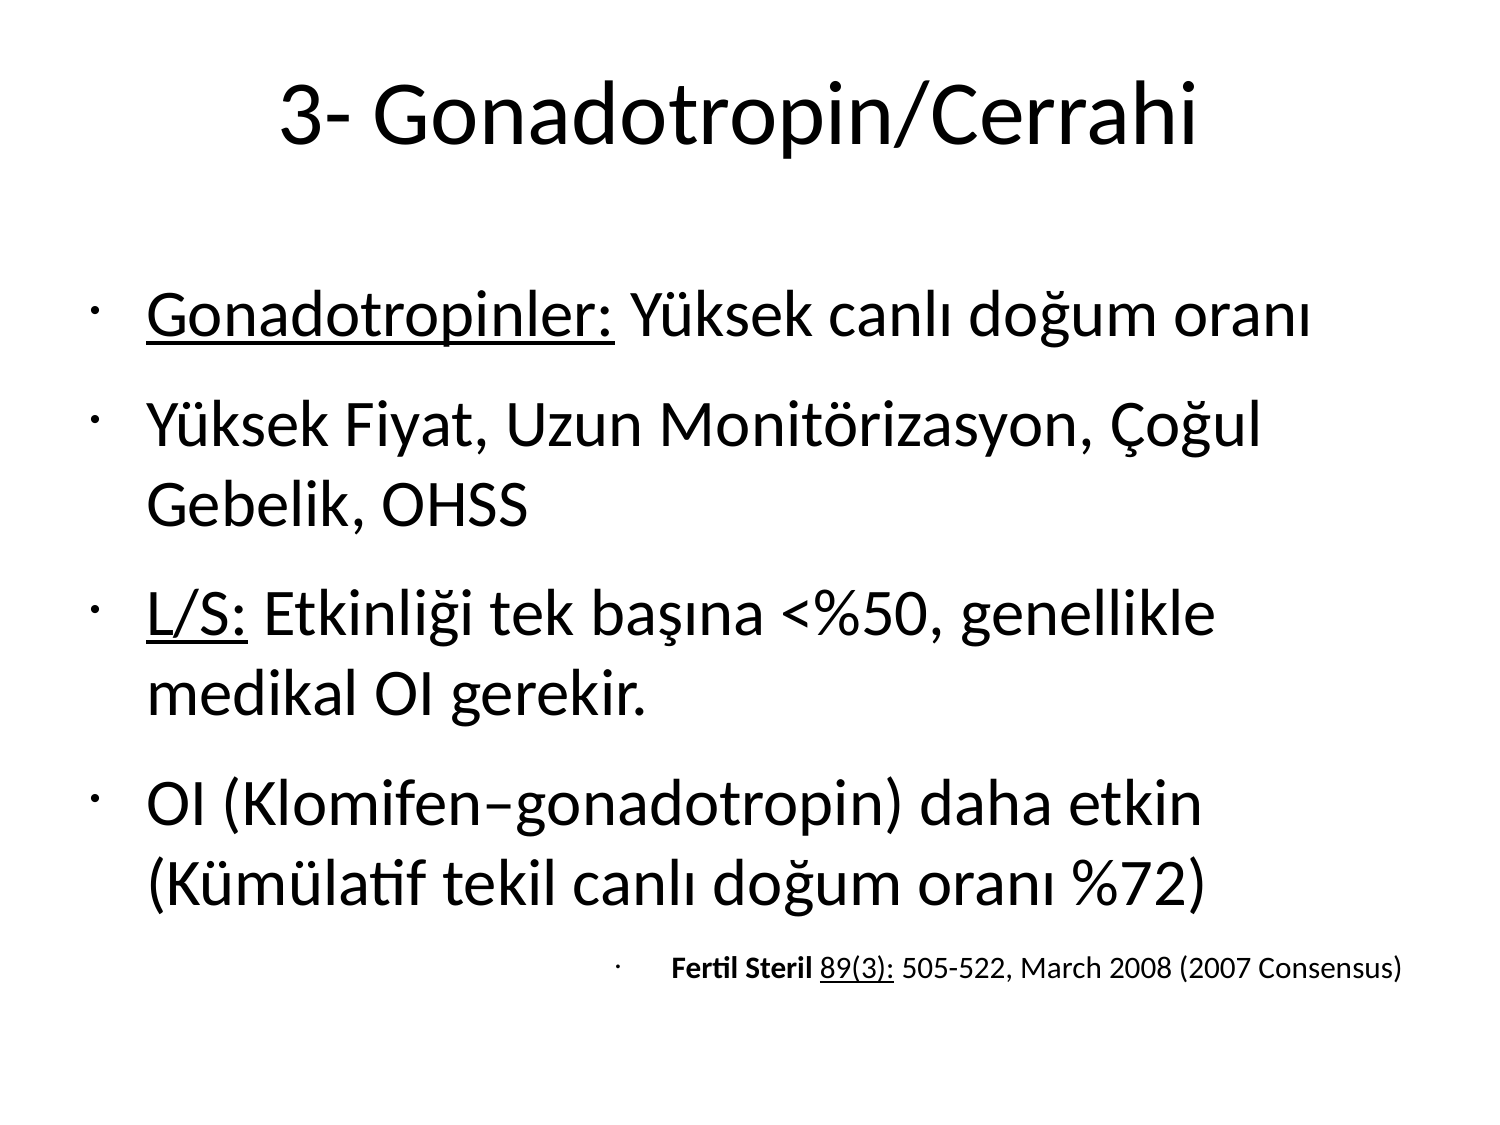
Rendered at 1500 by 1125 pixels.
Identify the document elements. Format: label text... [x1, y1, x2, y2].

list Gonadotropinler: Yüksek canlı doğum oranı Yüksek Fiyat, Uzun Monitörizasyon, Çoğul Gebelik, OHSS L/S: Etkinliği tek başına <%50, genellikle medikal OI gerekir. OI (Klomifen–gonadotropin) daha etkin (Kümülatif tekil canlı doğum oranı %72) Fertil Steril 89(3): 505-522, March 2008 (2007 Consensus) [75, 262, 1425, 1005]
title 3- Gonadotropin/Cerrahi [75, 45, 1425, 233]
